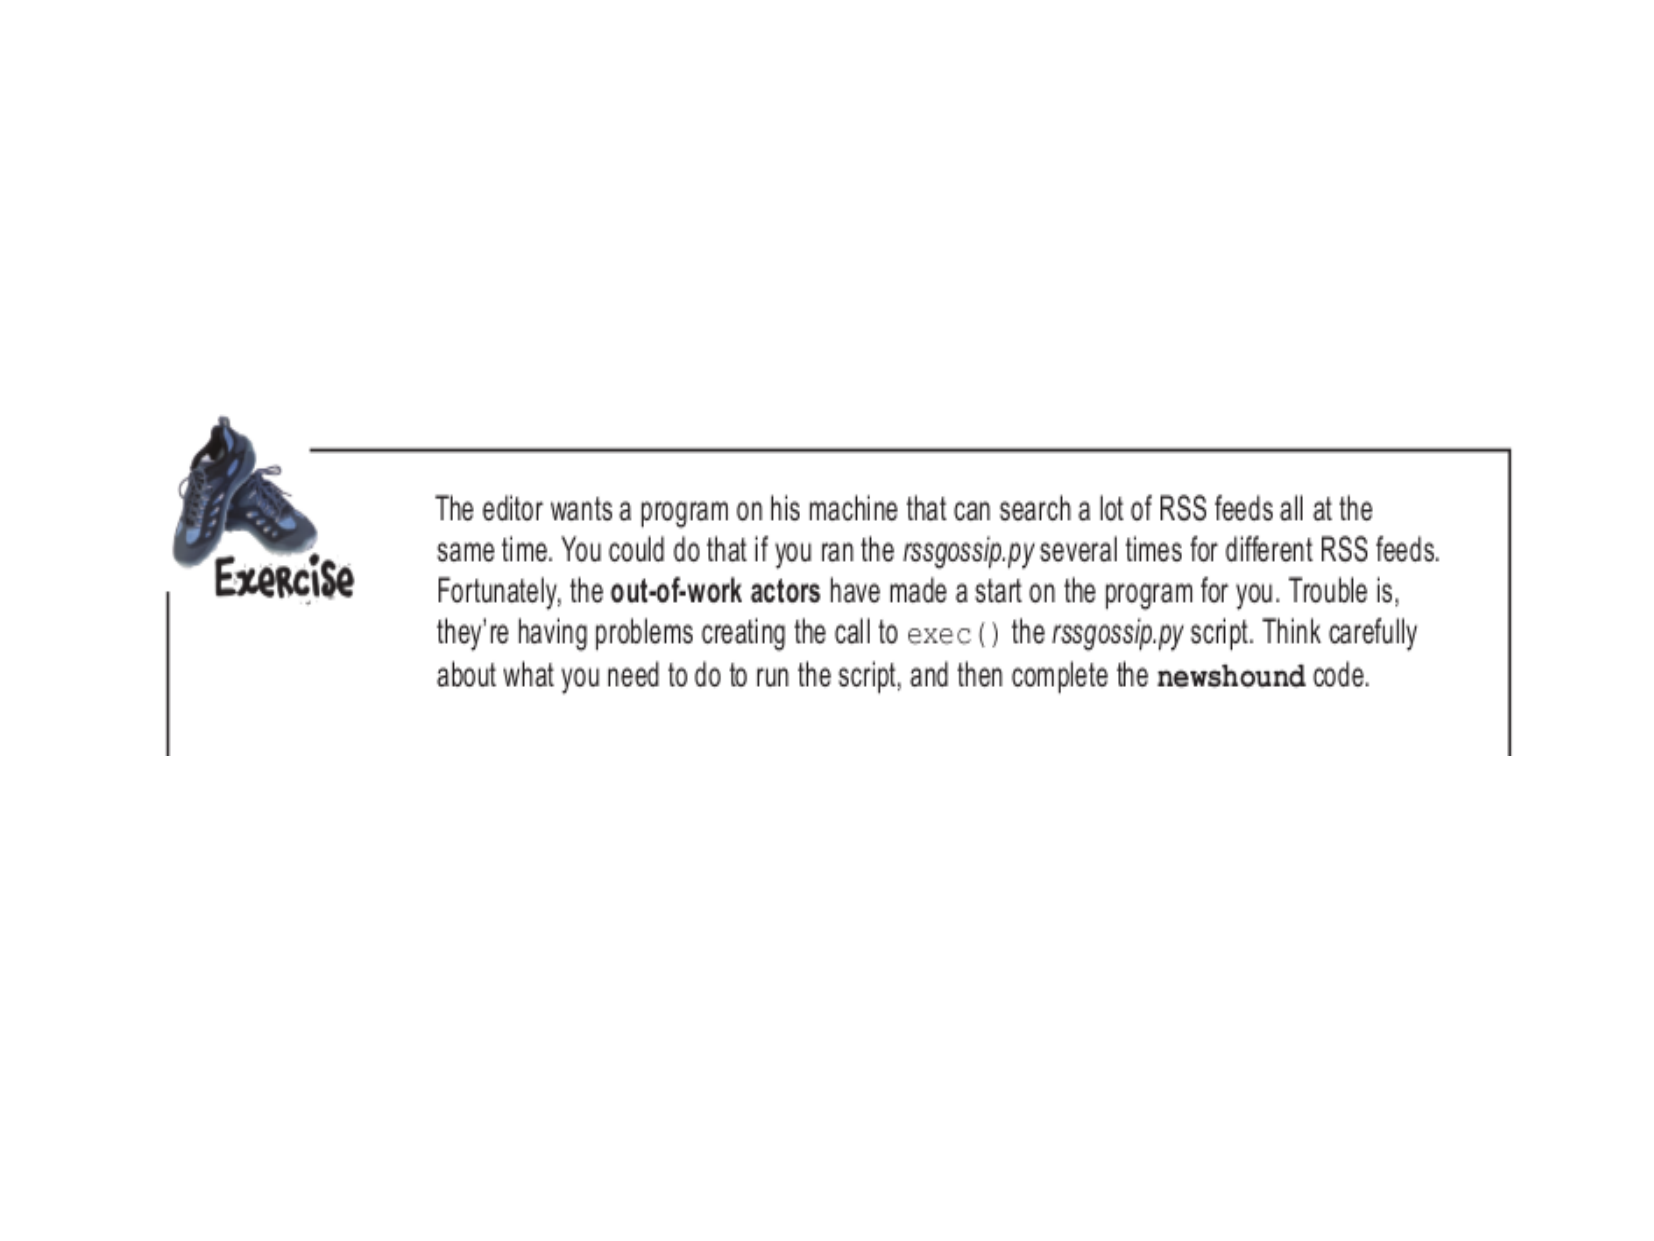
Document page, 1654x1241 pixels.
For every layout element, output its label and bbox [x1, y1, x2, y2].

picture [106, 413, 1571, 756]
